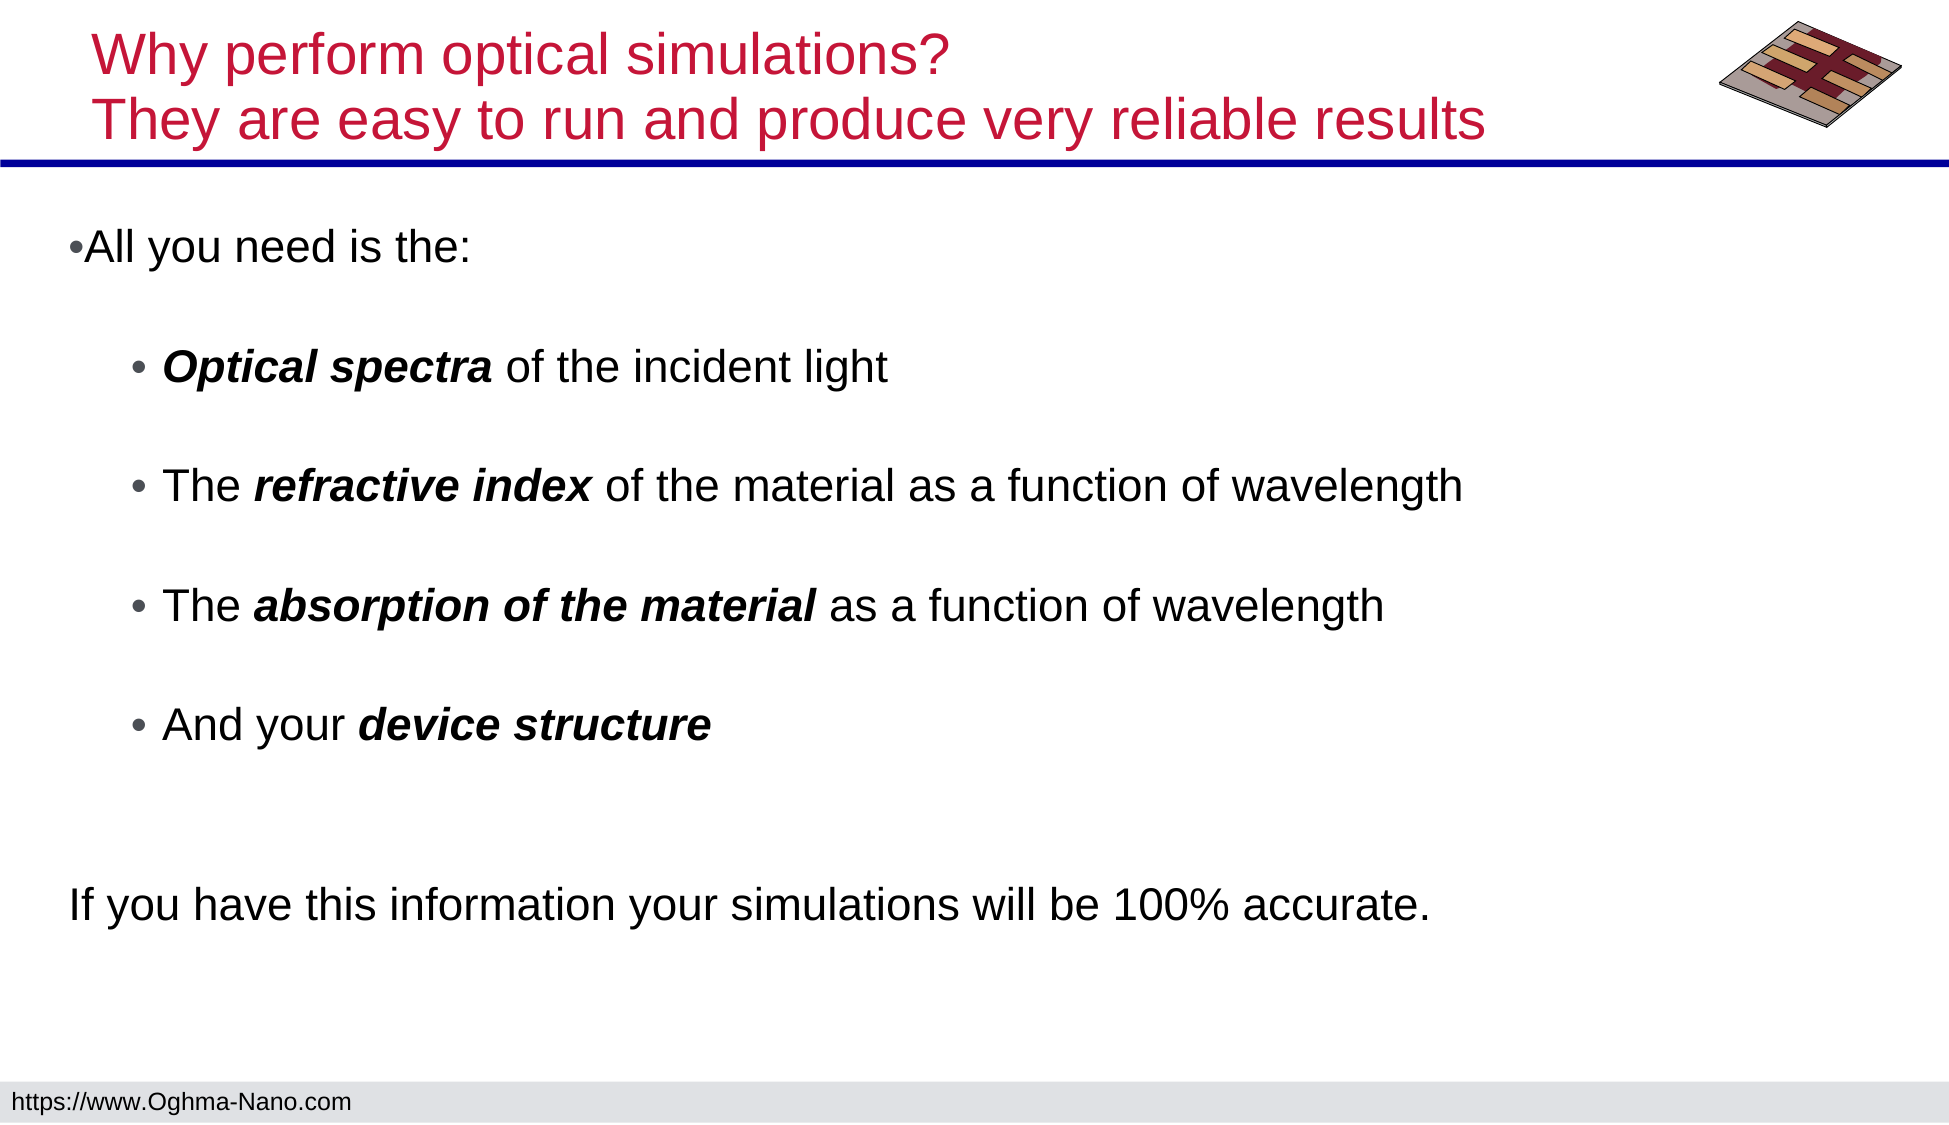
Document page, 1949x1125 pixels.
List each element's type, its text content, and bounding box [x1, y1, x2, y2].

list All you need is the: Optical spectra of the incident light The refractive index of the material as a function of wavelength The absorption of the material as a function of wavelength And your device structure If you have this information your simulations will be 100% accurate. [68, 220, 1677, 1051]
title Why perform optical simulations? They are easy to run and produce very reliable results [76, 14, 1685, 160]
